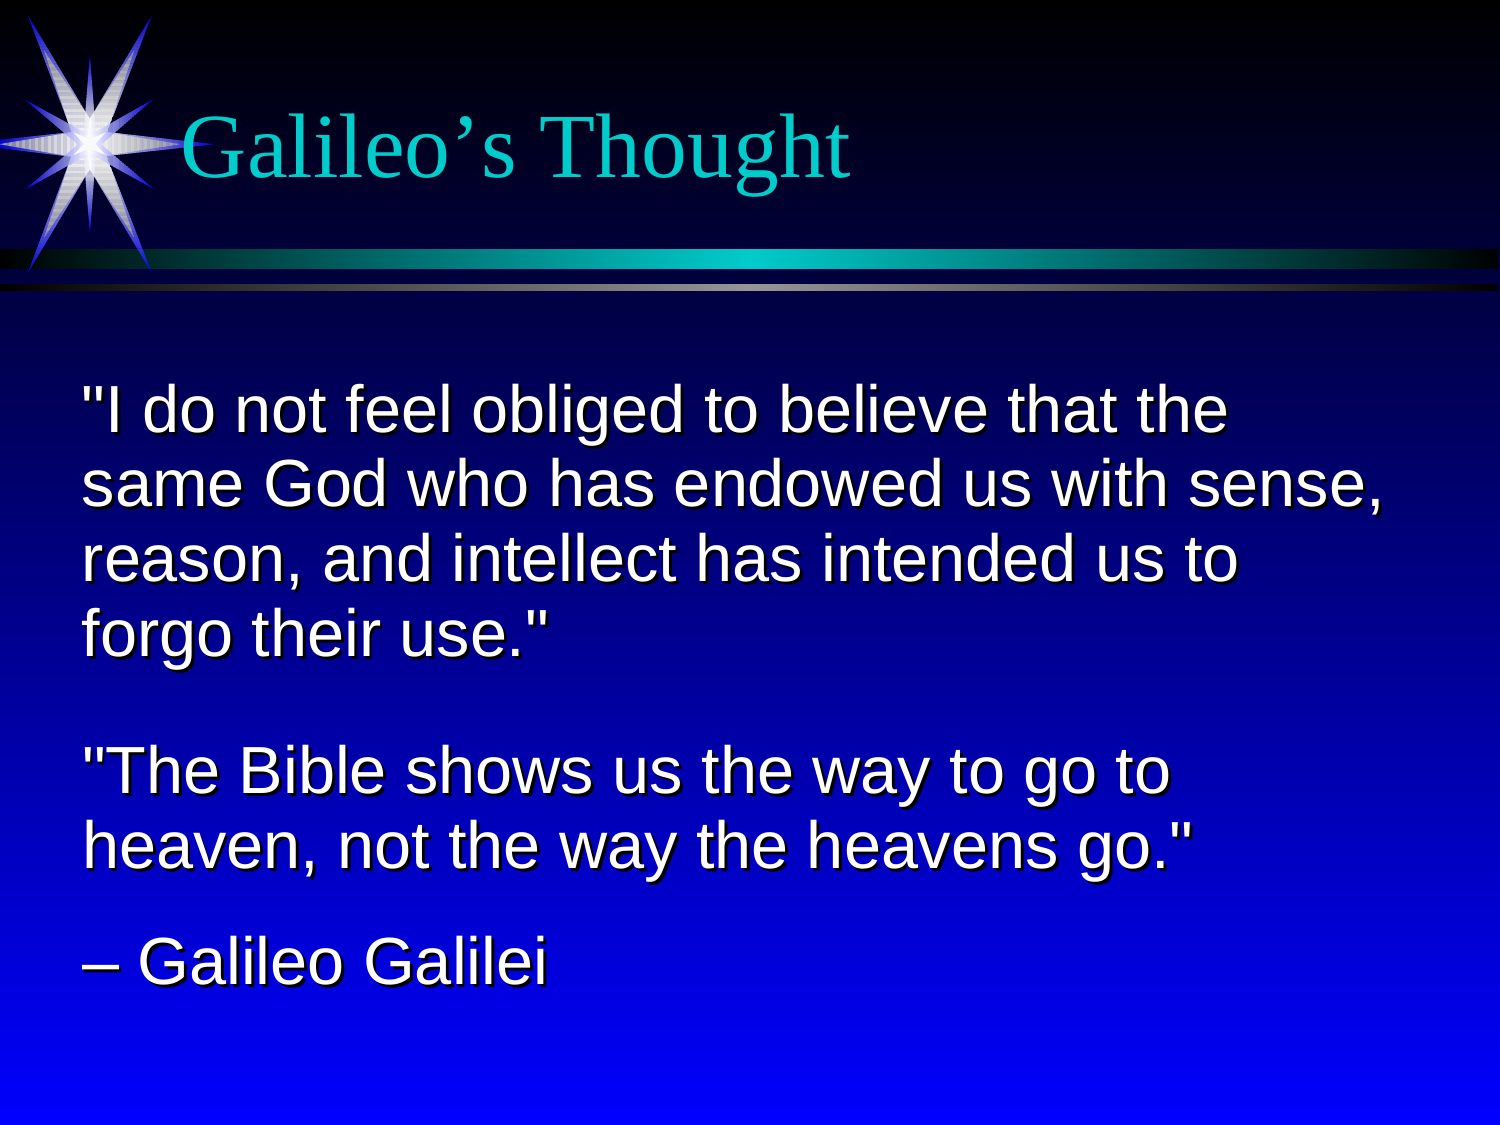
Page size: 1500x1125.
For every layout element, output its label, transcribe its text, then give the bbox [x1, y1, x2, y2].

text_box "The Bible shows us the way to go to heaven, not the way the heavens go." – Galileo Galilei [67, 725, 1405, 1007]
text_box "I do not feel obliged to believe that the same God who has endowed us with sense, reason, and intellect has intended us to forgo their use." [67, 363, 1405, 679]
title Galileo’s Thought [165, 17, 1441, 205]
